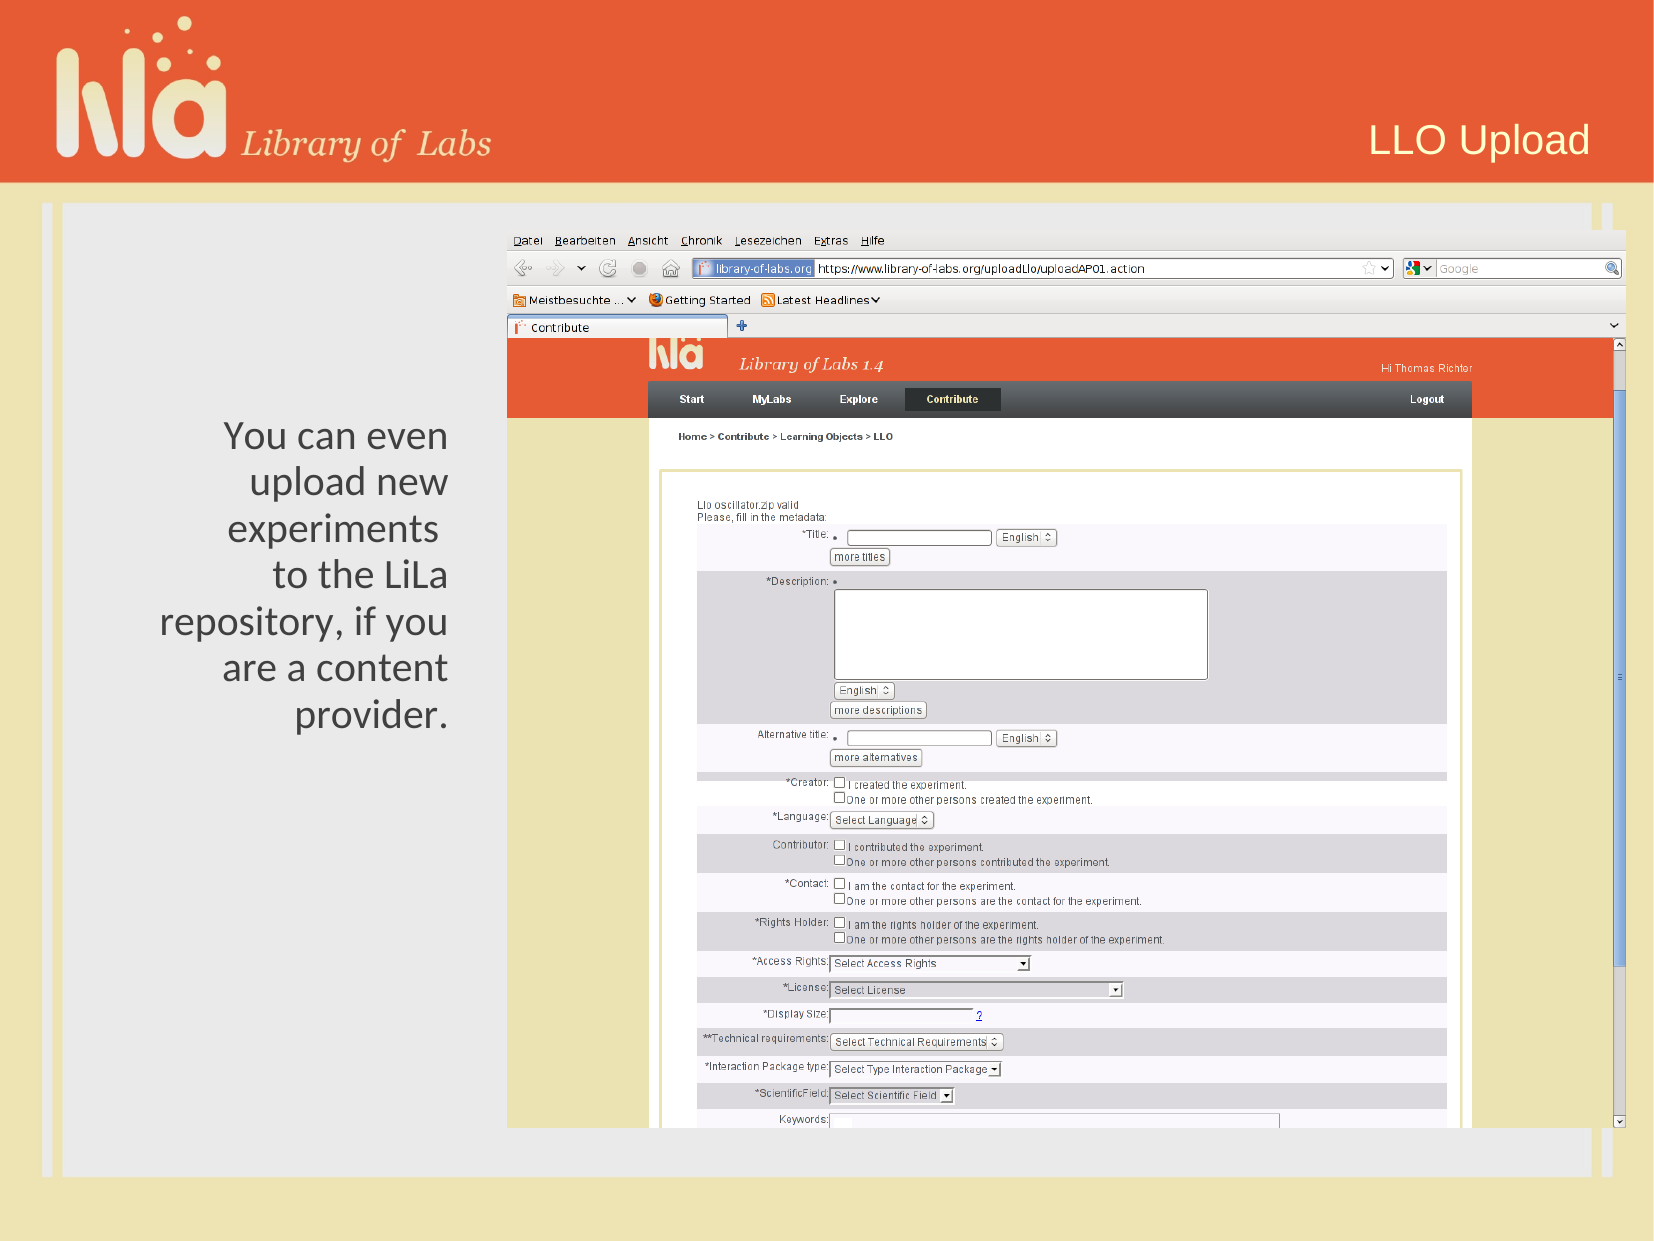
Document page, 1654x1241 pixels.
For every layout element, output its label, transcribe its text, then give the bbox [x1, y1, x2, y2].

picture [0, 0, 1654, 1241]
list LLO Upload [744, 112, 1592, 172]
list You can even upload new experiments to the LiLa repository, if you are a content provider. [129, 407, 449, 1093]
